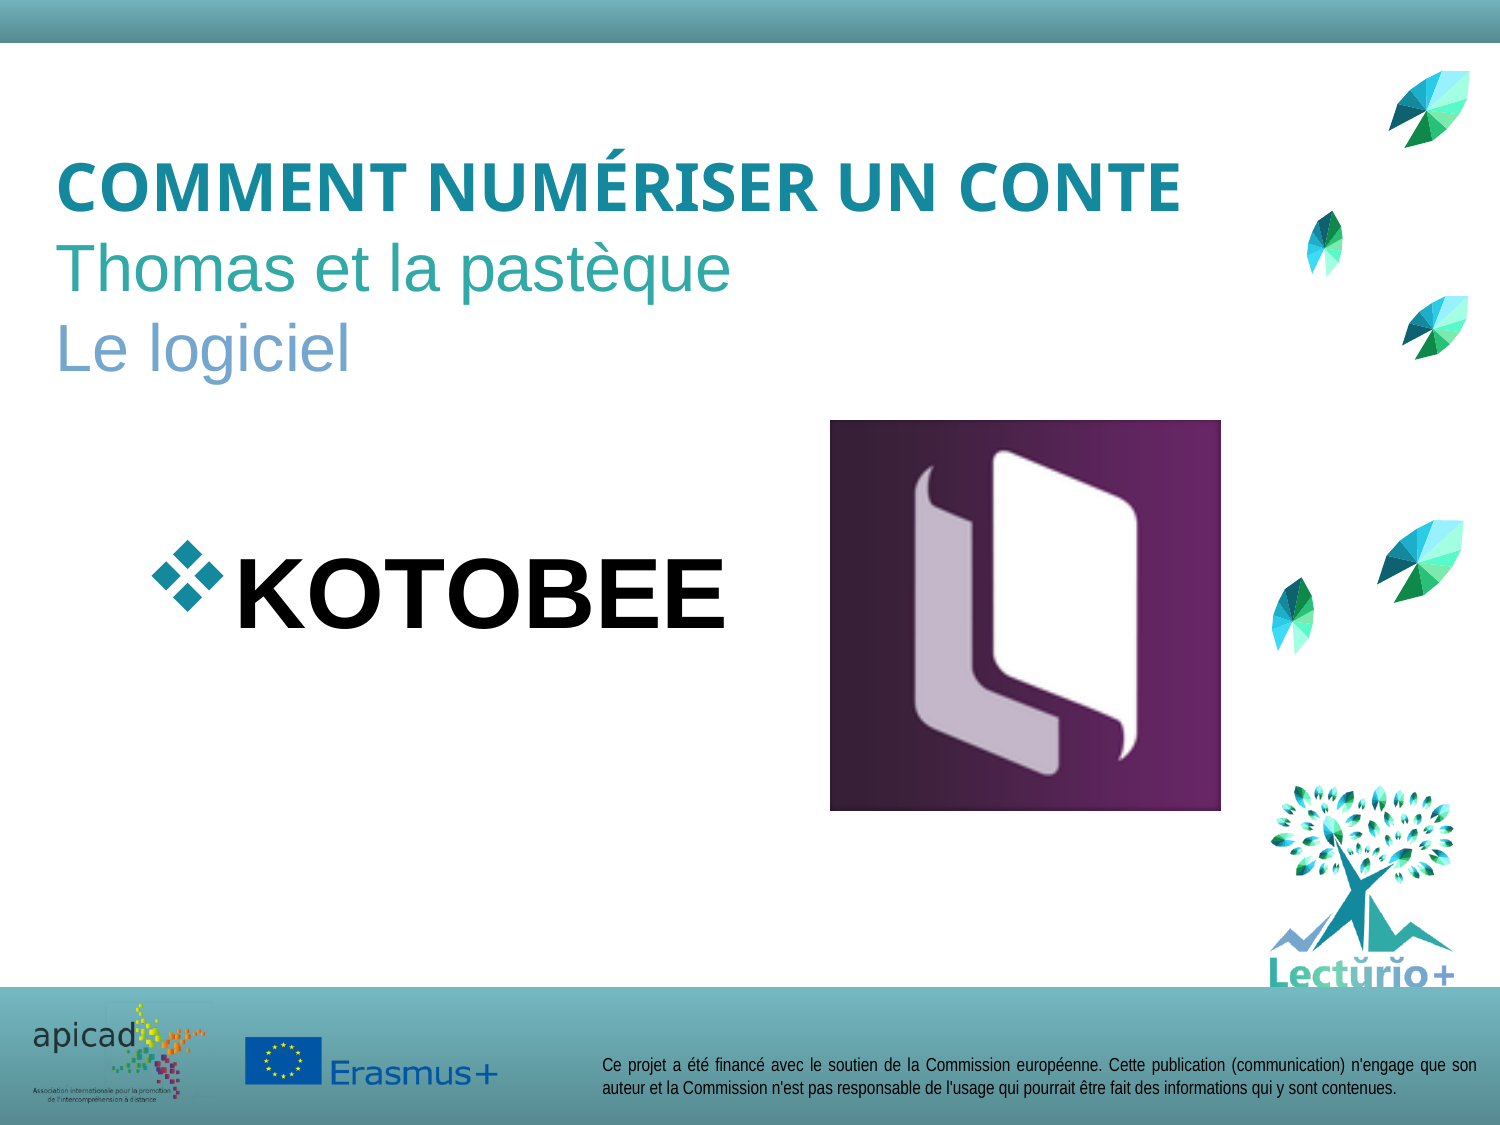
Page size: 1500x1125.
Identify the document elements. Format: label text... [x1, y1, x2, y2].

text_box Ce projet a été financé avec le soutien de la Commission européenne. Cette publication (communication) n'engage que son auteur et la Commission n'est pas responsable de l'usage qui pourrait être fait des informations qui y sont contenues. [596, 1046, 1483, 1105]
text_box KOTOBEE [128, 520, 745, 656]
text_box [0, 0, 1500, 43]
picture [830, 420, 1221, 811]
text_box [0, 987, 1500, 1125]
chart [1387, 66, 1471, 149]
chart [1376, 515, 1465, 604]
picture [1269, 784, 1454, 987]
chart [1399, 290, 1471, 363]
text_box COMMENT NUMÉRISER UN CONTE Thomas et la pastèque Le logiciel [41, 137, 1353, 393]
picture [230, 1023, 512, 1098]
chart [1269, 574, 1316, 657]
picture [29, 999, 213, 1108]
